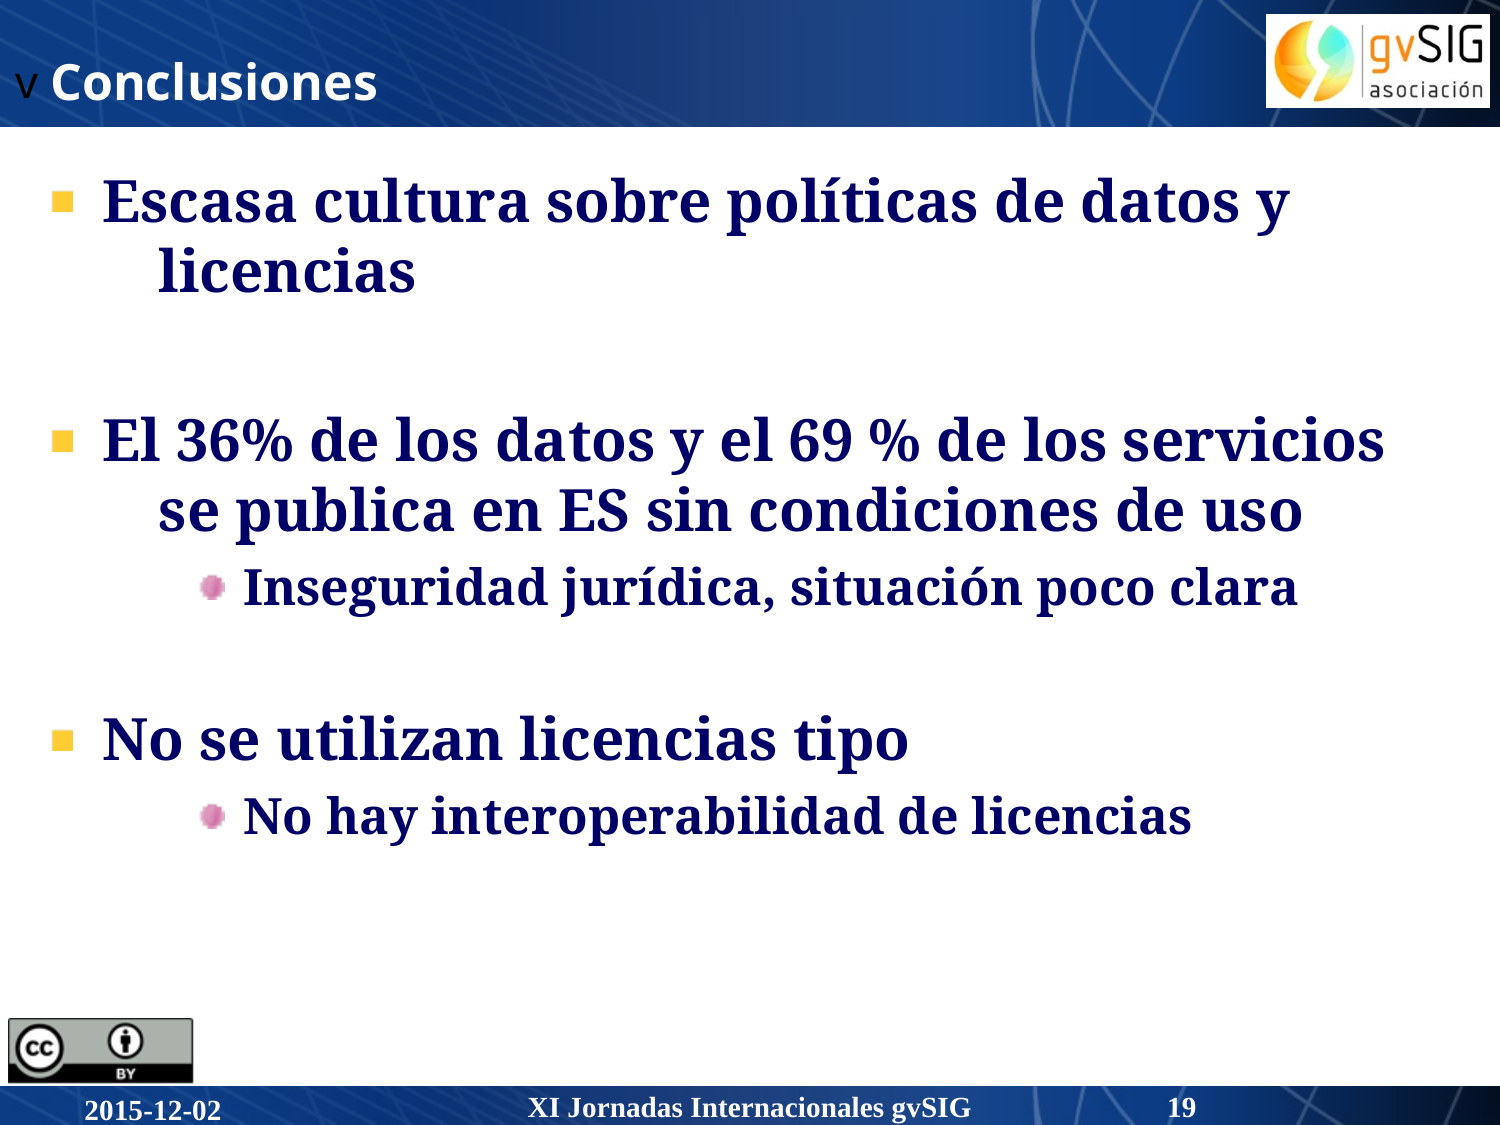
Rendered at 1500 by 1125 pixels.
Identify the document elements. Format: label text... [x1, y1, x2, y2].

title Conclusiones [0, 43, 1276, 107]
picture [0, 1086, 1500, 1125]
list Escasa cultura sobre políticas de datos y licencias El 36% de los datos y el 69 % de los servicios se publica en ES sin condiciones de uso Inseguridad jurídica, situación poco clara No se utilizan licencias tipo No hay interoperabilidad de licencias [31, 156, 1465, 973]
picture [0, 0, 1500, 127]
